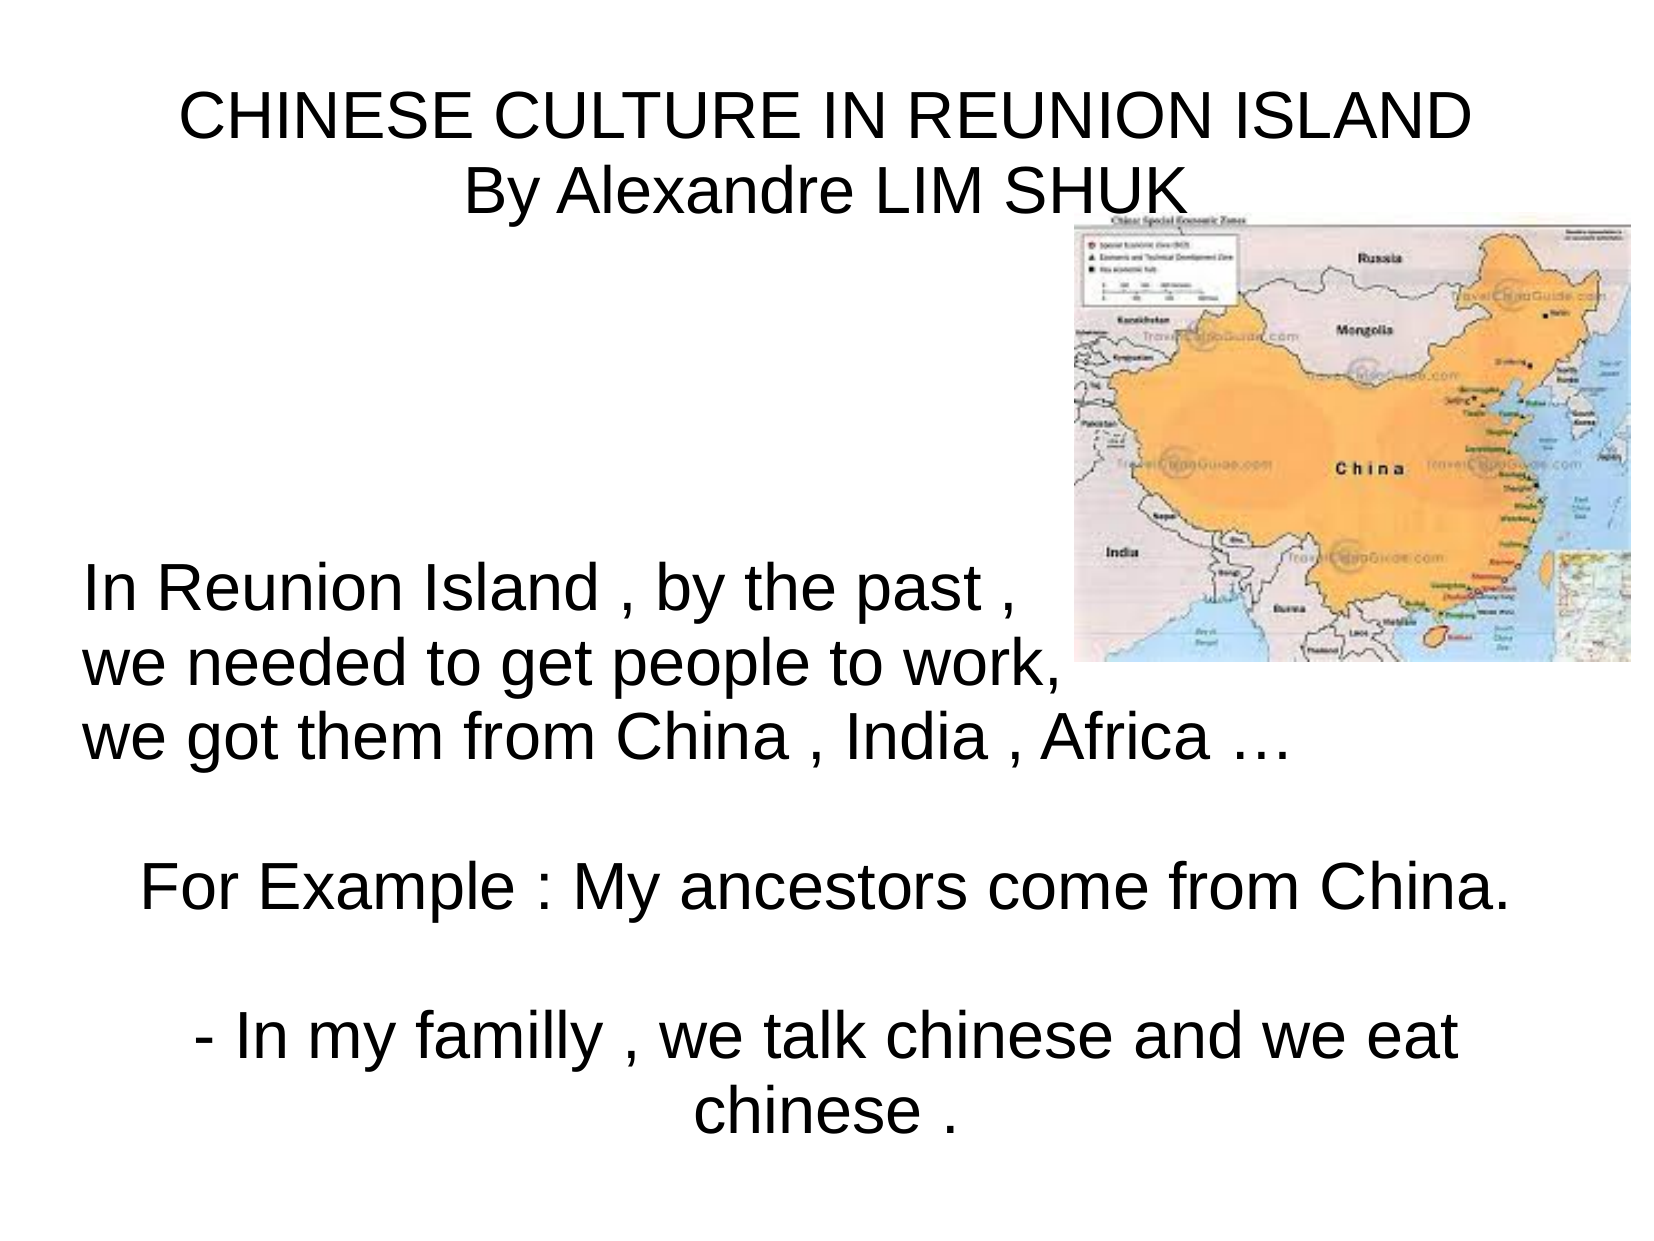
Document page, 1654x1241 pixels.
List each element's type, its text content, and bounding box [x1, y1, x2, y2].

title CHINESE CULTURE IN REUNION ISLAND By Alexandre LIM SHUK [82, 49, 1571, 250]
picture [1571, 212, 1631, 662]
subtitle In Reunion Island , by the past , we needed to get people to work, we got them from China , India , Africa … For Example : My ancestors come from China. - In my familly , we talk chinese and we eat chinese . [82, 250, 1571, 1149]
